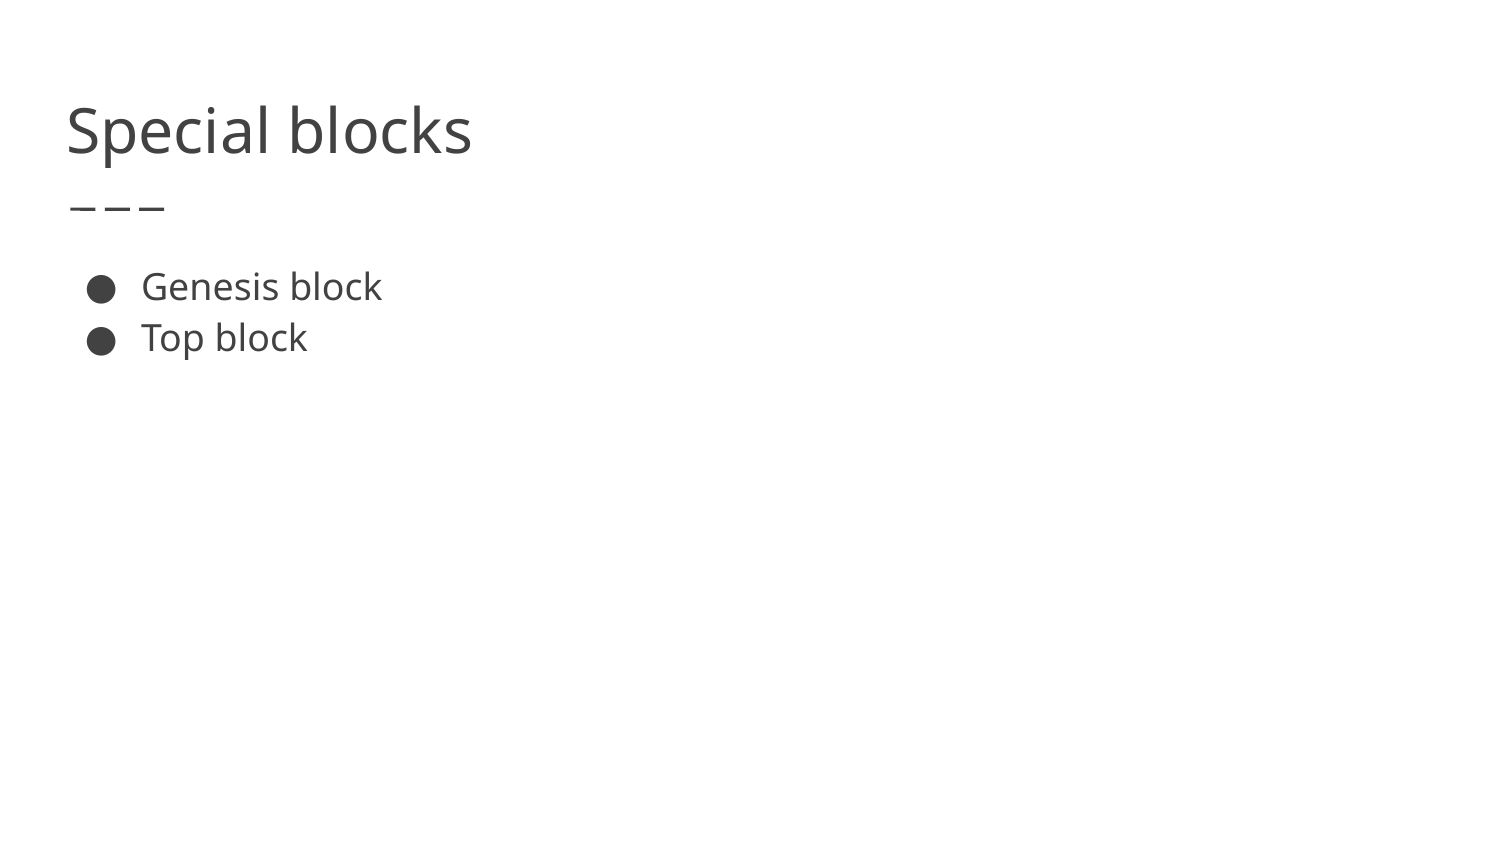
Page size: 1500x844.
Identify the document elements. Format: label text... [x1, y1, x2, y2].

list Genesis block Top block [51, 240, 1449, 750]
title Special blocks [51, 61, 1449, 182]
